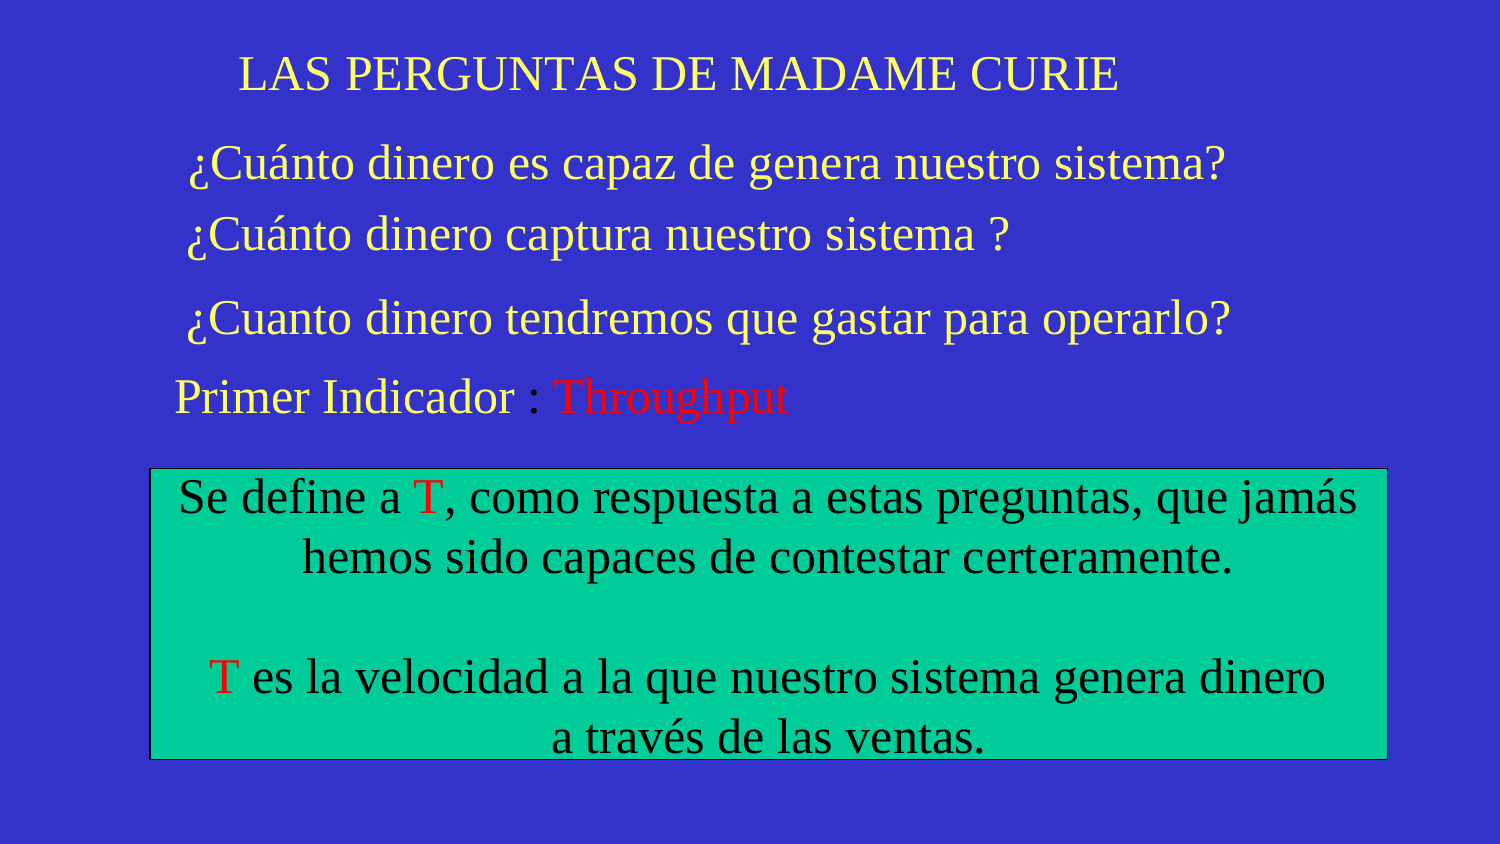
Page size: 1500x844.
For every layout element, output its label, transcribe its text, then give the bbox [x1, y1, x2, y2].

text_box ¿Cuanto dinero tendremos que gastar para operarlo? [171, 276, 1247, 353]
text_box ¿Cuánto dinero es capaz de genera nuestro sistema? [173, 121, 1243, 198]
text_box ¿Cuánto dinero captura nuestro sistema ? [171, 192, 1027, 268]
text_box Se define a T, como respuesta a estas preguntas, que jamás hemos sido capaces de contestar certeramente. T es la velocidad a la que nuestro sistema genera dinero a través de las ventas. [149, 468, 1388, 760]
text_box LAS PERGUNTAS DE MADAME CURIE [223, 33, 1136, 109]
text_box Primer Indicador : Throughput [159, 356, 806, 432]
